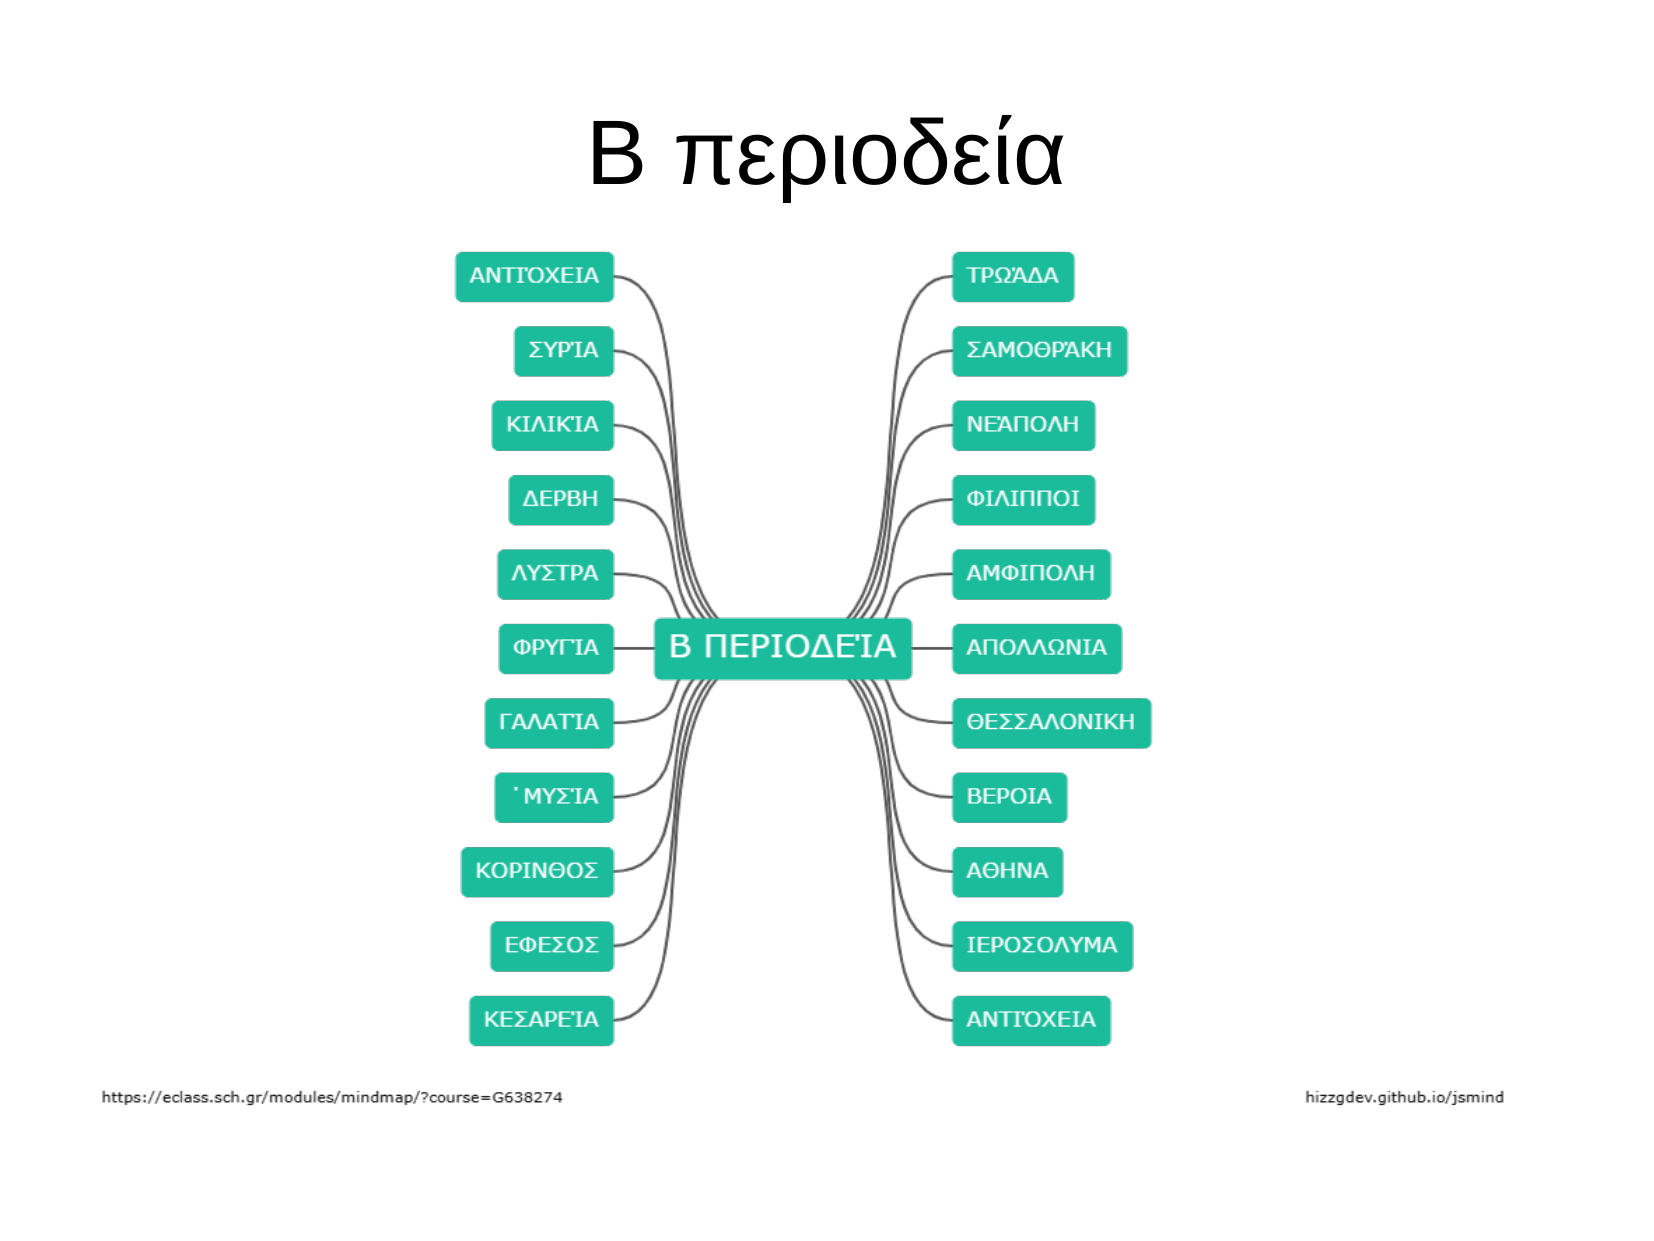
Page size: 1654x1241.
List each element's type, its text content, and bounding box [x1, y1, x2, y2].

picture [94, 188, 1512, 1109]
title Β περιοδεία [82, 49, 1571, 257]
